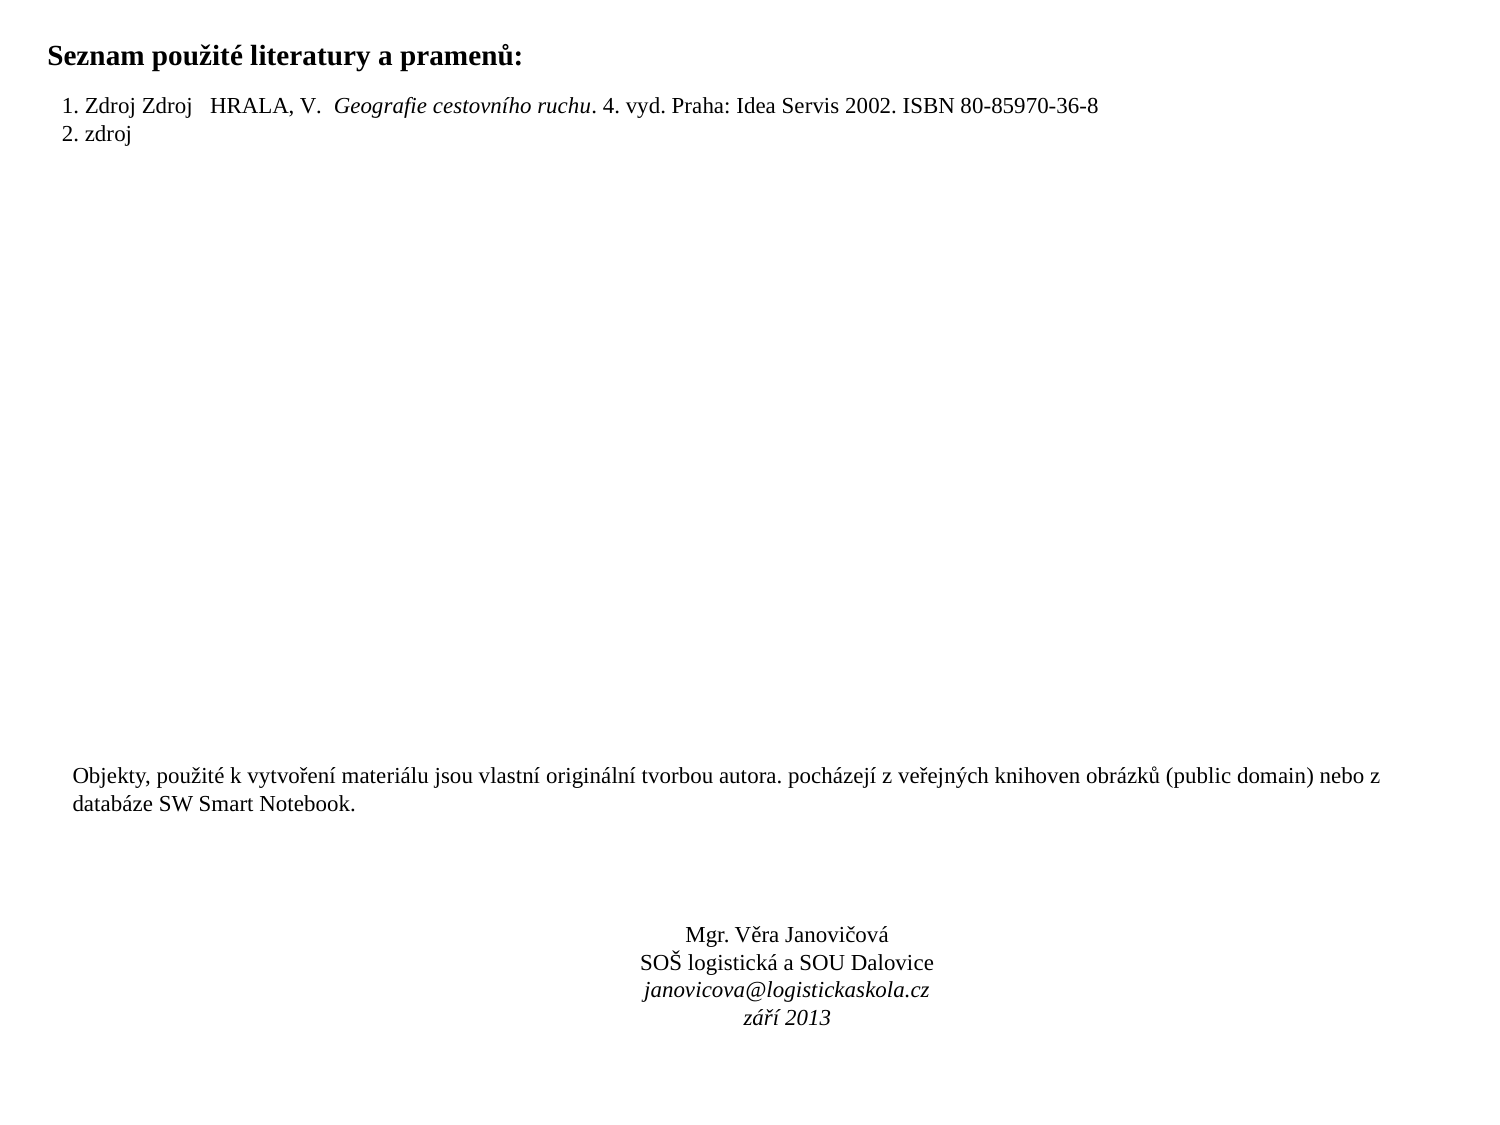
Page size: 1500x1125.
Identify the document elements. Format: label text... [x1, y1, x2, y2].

text_box Seznam použité literatury a pramenů: [33, 29, 762, 80]
text_box 1. Zdroj Zdroj HRALA, V. Geografie cestovního ruchu. 4. vyd. Praha: Idea Servis 2002. ISBN 80-85970-36-8 2. zdroj [48, 84, 1310, 154]
text_box Mgr. Věra Janovičová SOŠ logistická a SOU Dalovice janovicova@logistickaskola.cz září 2013 [494, 913, 1080, 1039]
text_box Objekty, použité k vytvoření materiálu jsou vlastní originální tvorbou autora. pocházejí z veřejných knihoven obrázků (public domain) nebo z databáze SW Smart Notebook. [58, 753, 1442, 823]
